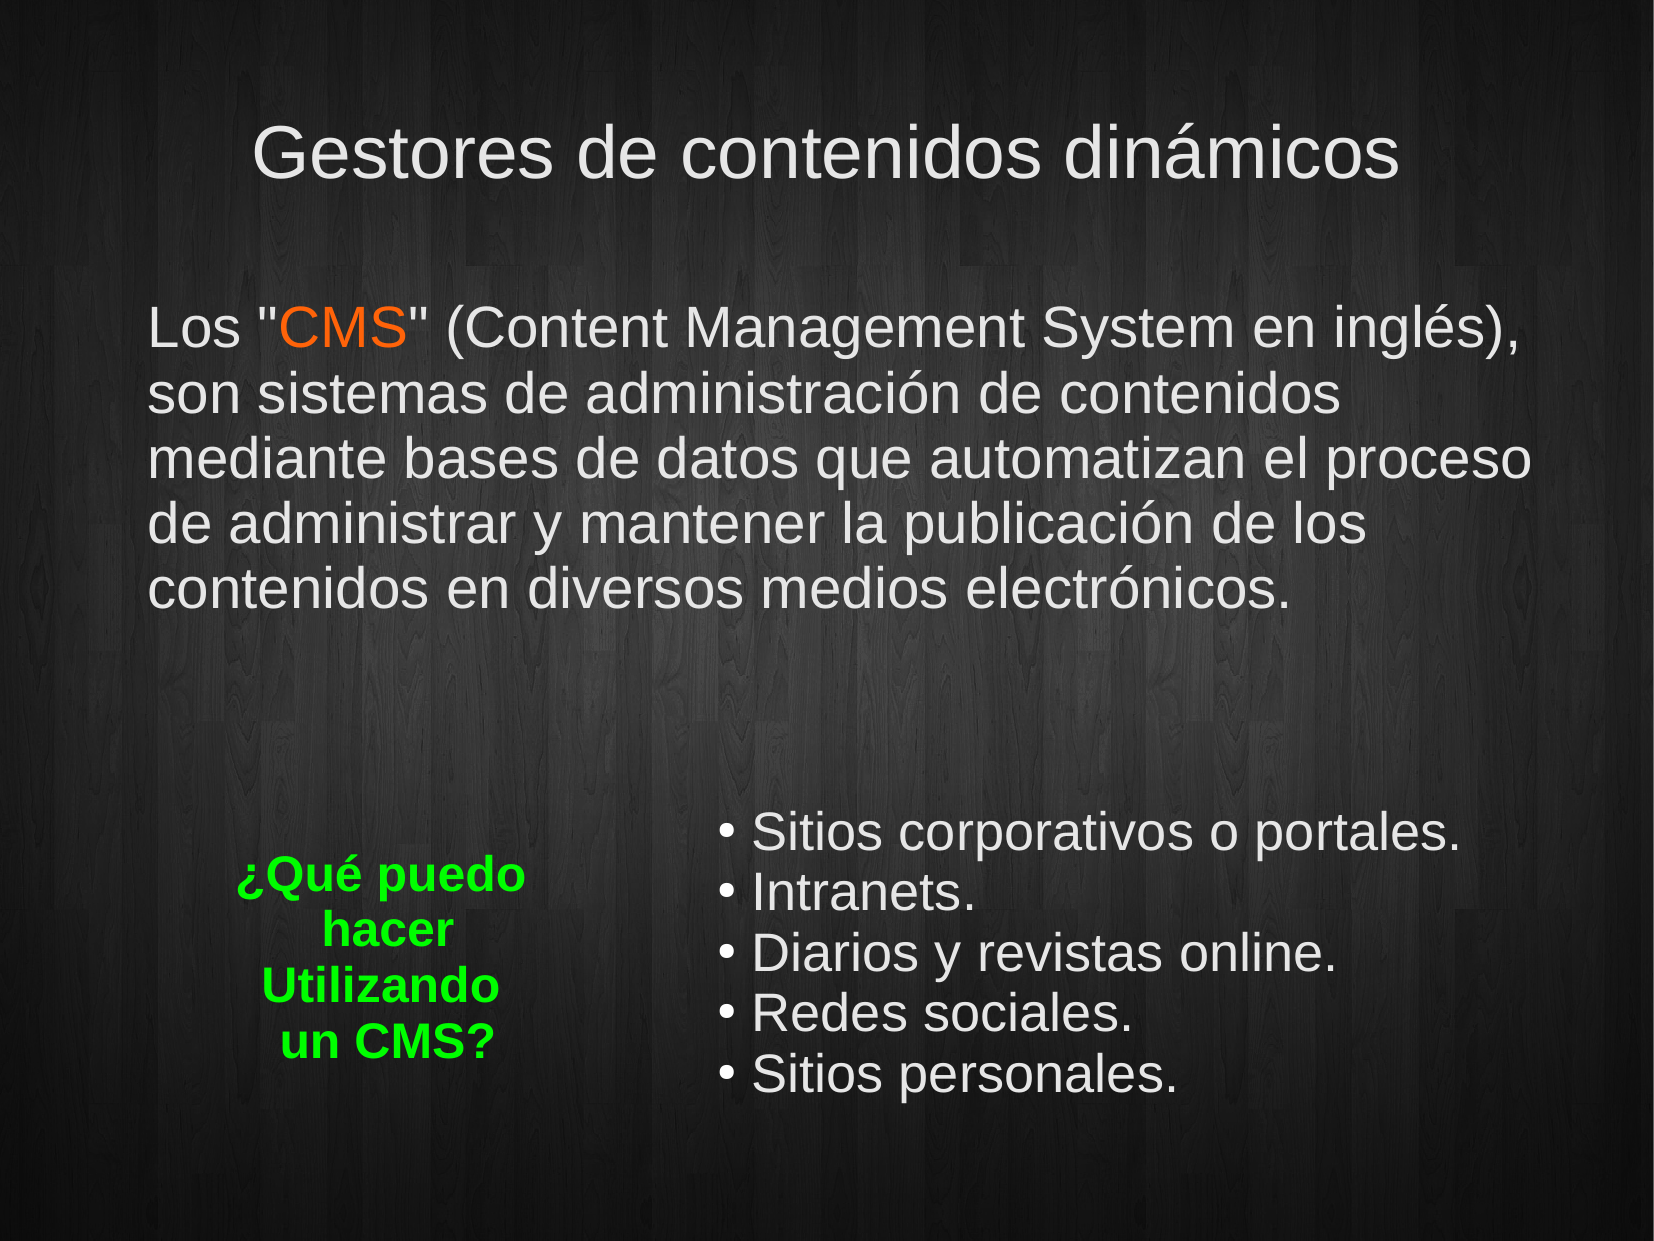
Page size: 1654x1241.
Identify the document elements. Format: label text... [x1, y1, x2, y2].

picture [0, 0, 1654, 1241]
text_box ¿Qué puedo hacer Utilizando un CMS? [129, 838, 632, 1105]
text_box Sitios corporativos o portales. Intranets. Diarios y revistas online. Redes sociales. Sitios personales. [702, 793, 1530, 1112]
title Gestores de contenidos dinámicos [82, 56, 1571, 250]
list Los "CMS" (Content Management System en inglés), son sistemas de administración de contenidos mediante bases de datos que automatizan el proceso de administrar y mantener la publicación de los contenidos en diversos medios electrónicos. [147, 295, 1536, 685]
